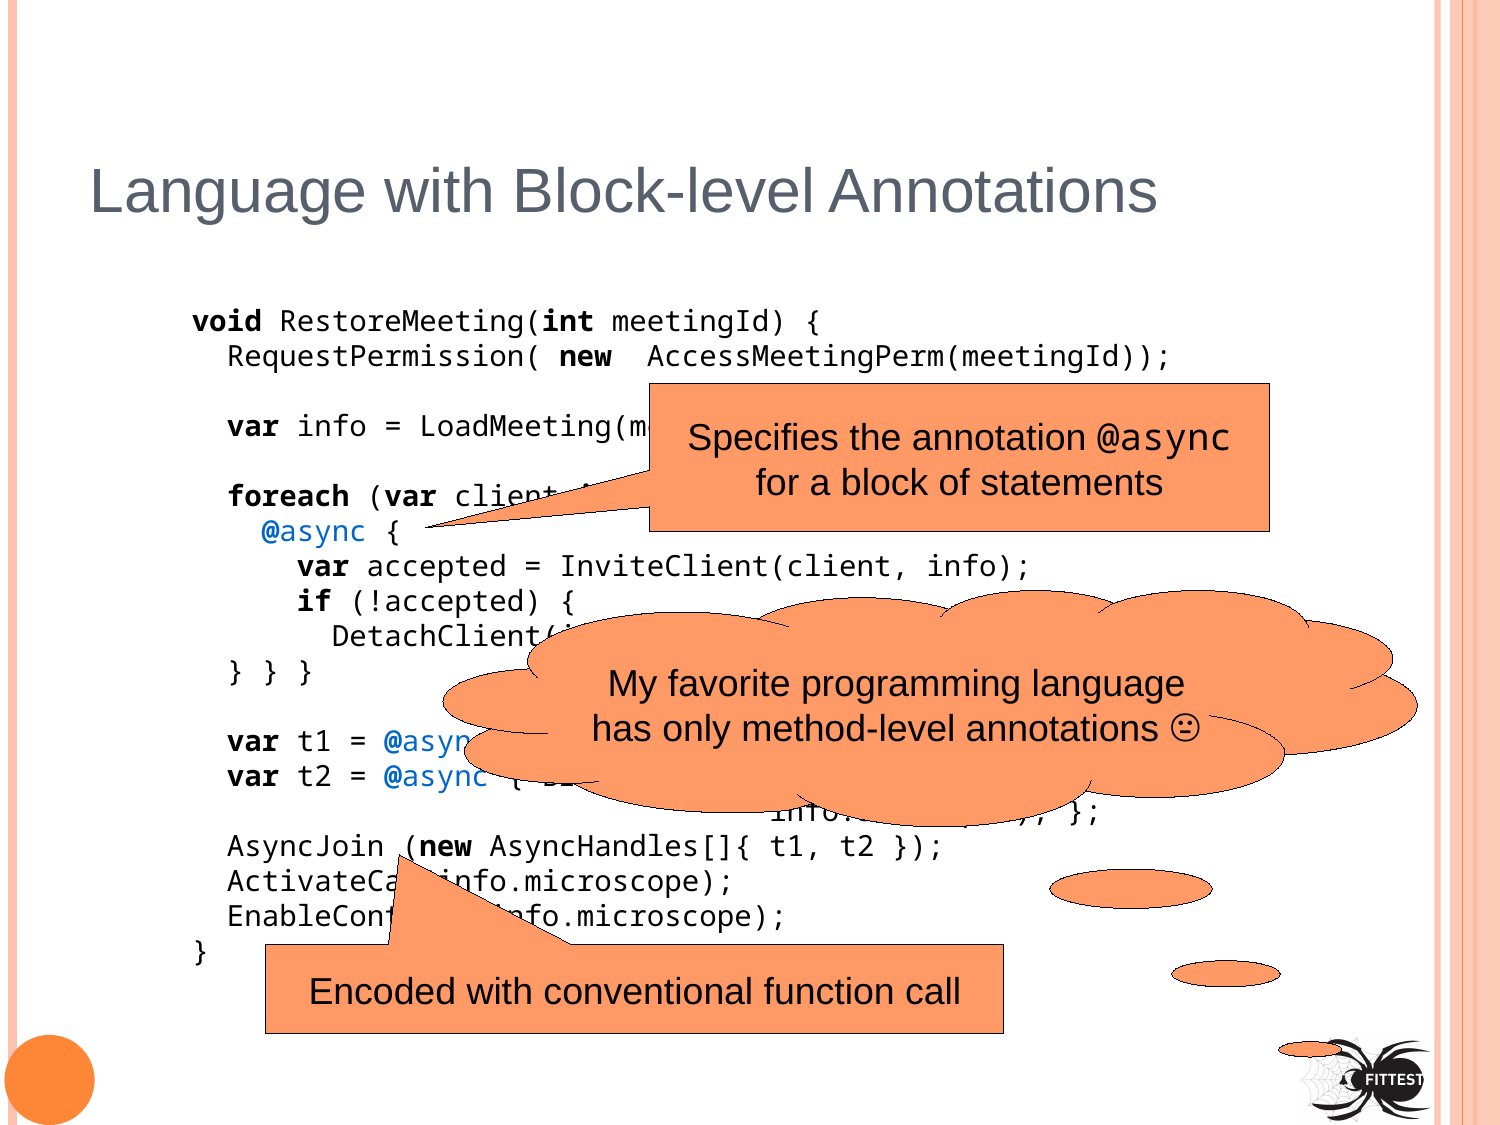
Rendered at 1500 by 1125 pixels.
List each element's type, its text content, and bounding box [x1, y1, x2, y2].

text_box My favorite programming language has only method-level annotations K [1049, 869, 1213, 909]
text_box Encoded with conventional function call [265, 854, 1004, 1034]
title Language with Block-level Annotations [74, 44, 1300, 233]
text_box Specifies the annotation @async for a block of statements [425, 383, 1270, 532]
text_box My favorite programming language has only method-level annotations K [1171, 960, 1281, 987]
text_box My favorite programming language has only method-level annotations K [442, 590, 1418, 827]
text_box void RestoreMeeting(int meetingId) { RequestPermission( new AccessMeetingPerm(meetingId)); var info = LoadMeeting(meetingId); foreach (var client in info.clients) { @async { var accepted = InviteClient(client, info); if (!accepted) { DetachClient(info, client); } } } var t1 = @async { InitCam(info.microscope); }; var t2 = @async { BrowseSlide(info.microscope, info.slide.pos); }; AsyncJoin (new AsyncHandles[]{ t1, t2 }); ActivateCam(info.microscope); EnableControls(info.microscope); } [177, 295, 1241, 975]
